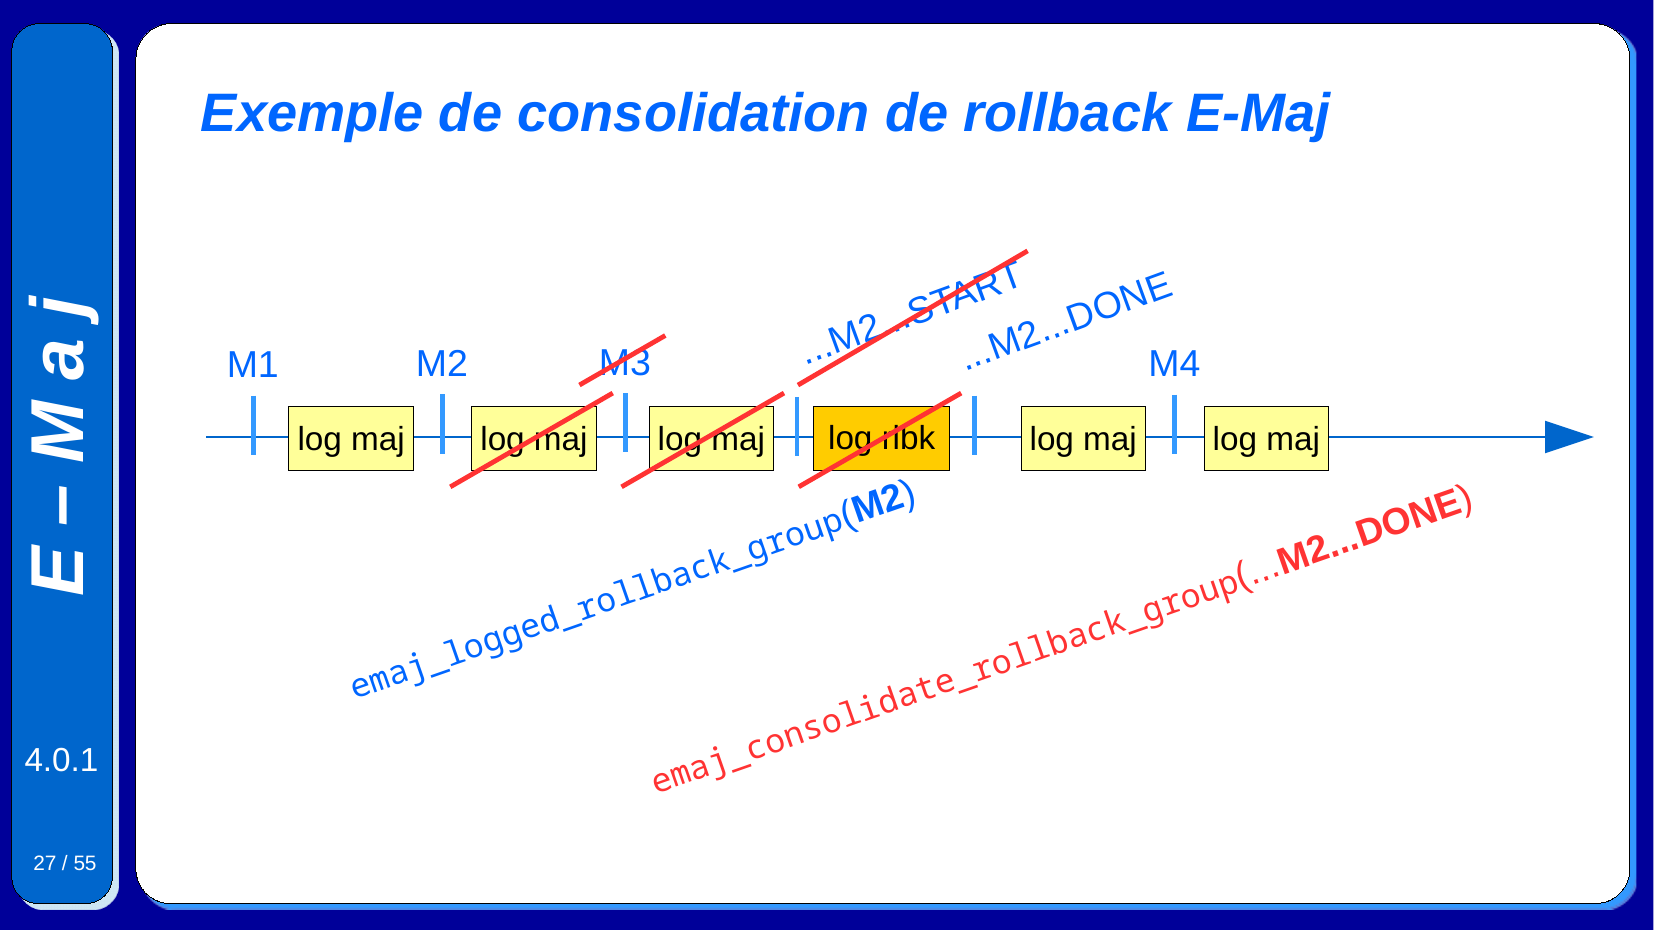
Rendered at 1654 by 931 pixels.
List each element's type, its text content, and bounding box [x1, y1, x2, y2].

text_box log maj [471, 406, 583, 471]
text_box emaj_logged_rollback_group(M2) [326, 471, 941, 731]
text_box M4 [1133, 335, 1216, 393]
text_box M3 [584, 334, 661, 379]
text_box log maj [485, 406, 597, 471]
text_box log maj [1204, 406, 1329, 471]
text_box log maj [656, 406, 774, 471]
text_box ...M2...START [777, 241, 1046, 383]
text_box log maj [649, 406, 755, 467]
text_box log rlbk [833, 406, 950, 471]
text_box log rlbk [813, 406, 932, 471]
title Exemple de consolidation de rollback E-Maj [200, 34, 1575, 191]
text_box ...M2...DONE [937, 250, 1195, 391]
text_box log maj [1021, 406, 1146, 471]
text_box M2 [401, 335, 483, 393]
text_box M1 [212, 336, 294, 394]
text_box M3 [584, 339, 666, 392]
text_box log maj [288, 406, 414, 471]
text_box emaj_consolidate_rollback_group(...M2...DONE) [627, 462, 1499, 825]
